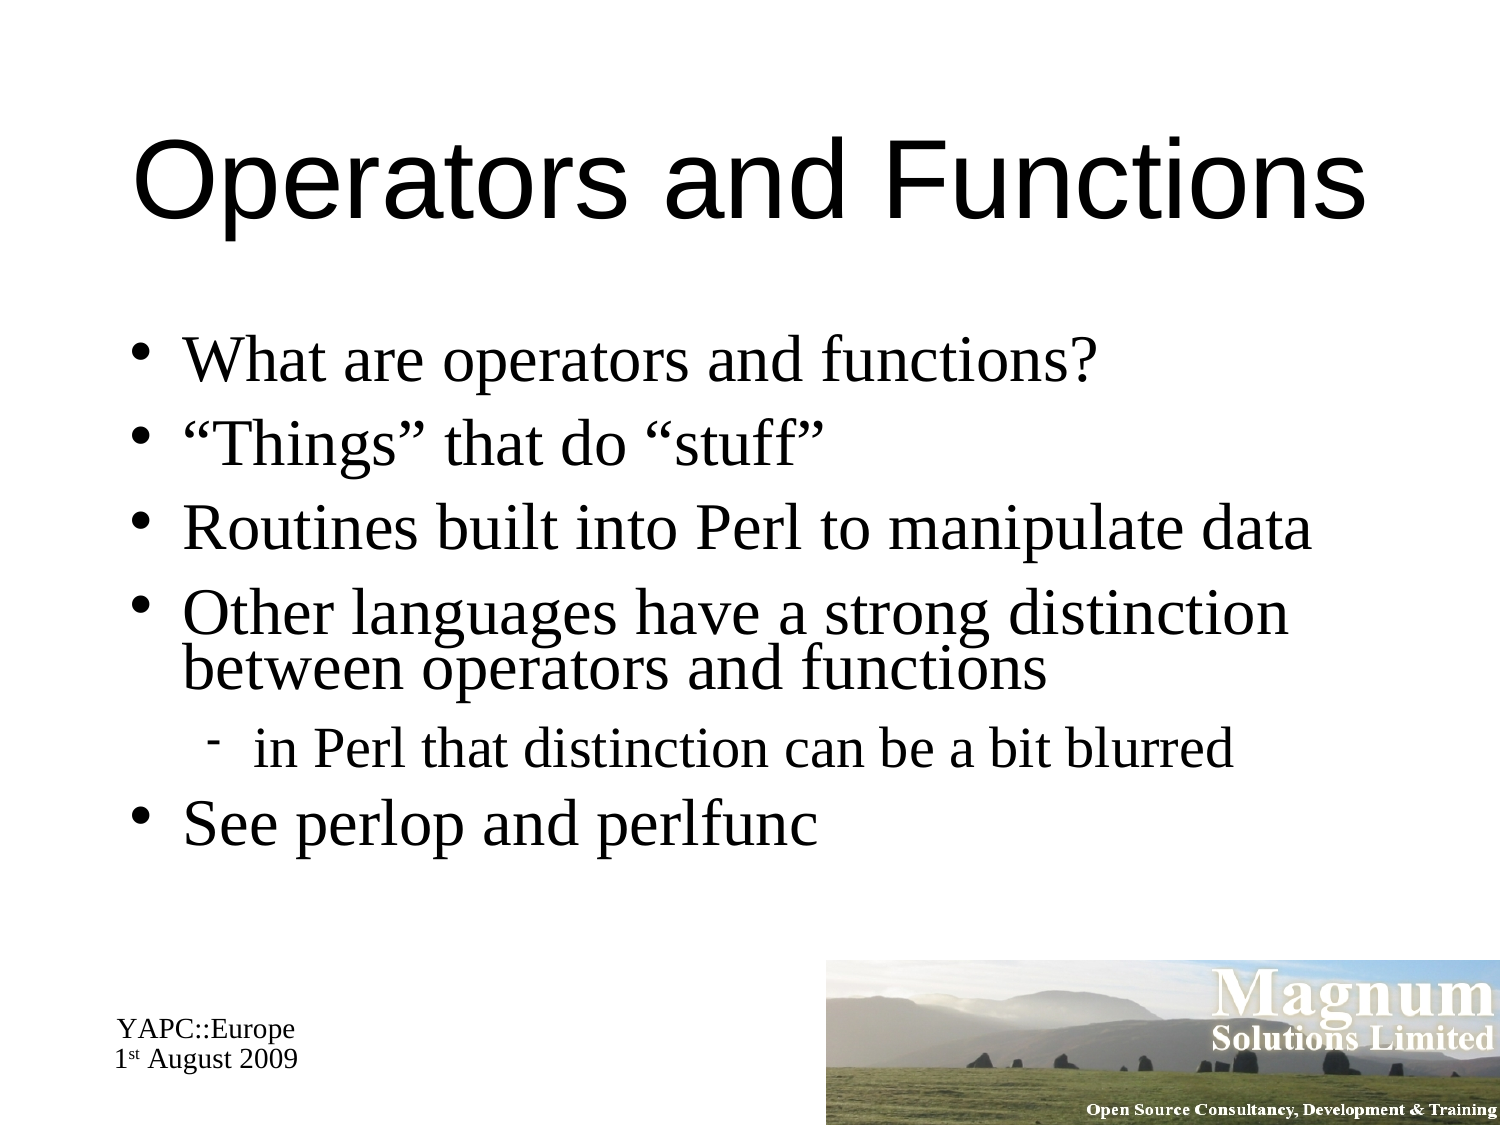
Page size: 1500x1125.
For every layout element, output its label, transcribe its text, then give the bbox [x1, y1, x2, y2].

picture [826, 960, 1500, 1125]
list What are operators and functions? “Things” that do “stuff” Routines built into Perl to manipulate data Other languages have a strong distinction between operators and functions in Perl that distinction can be a bit blurred See perlop and perlfunc [112, 337, 1388, 876]
title Operators and Functions [112, 62, 1388, 250]
